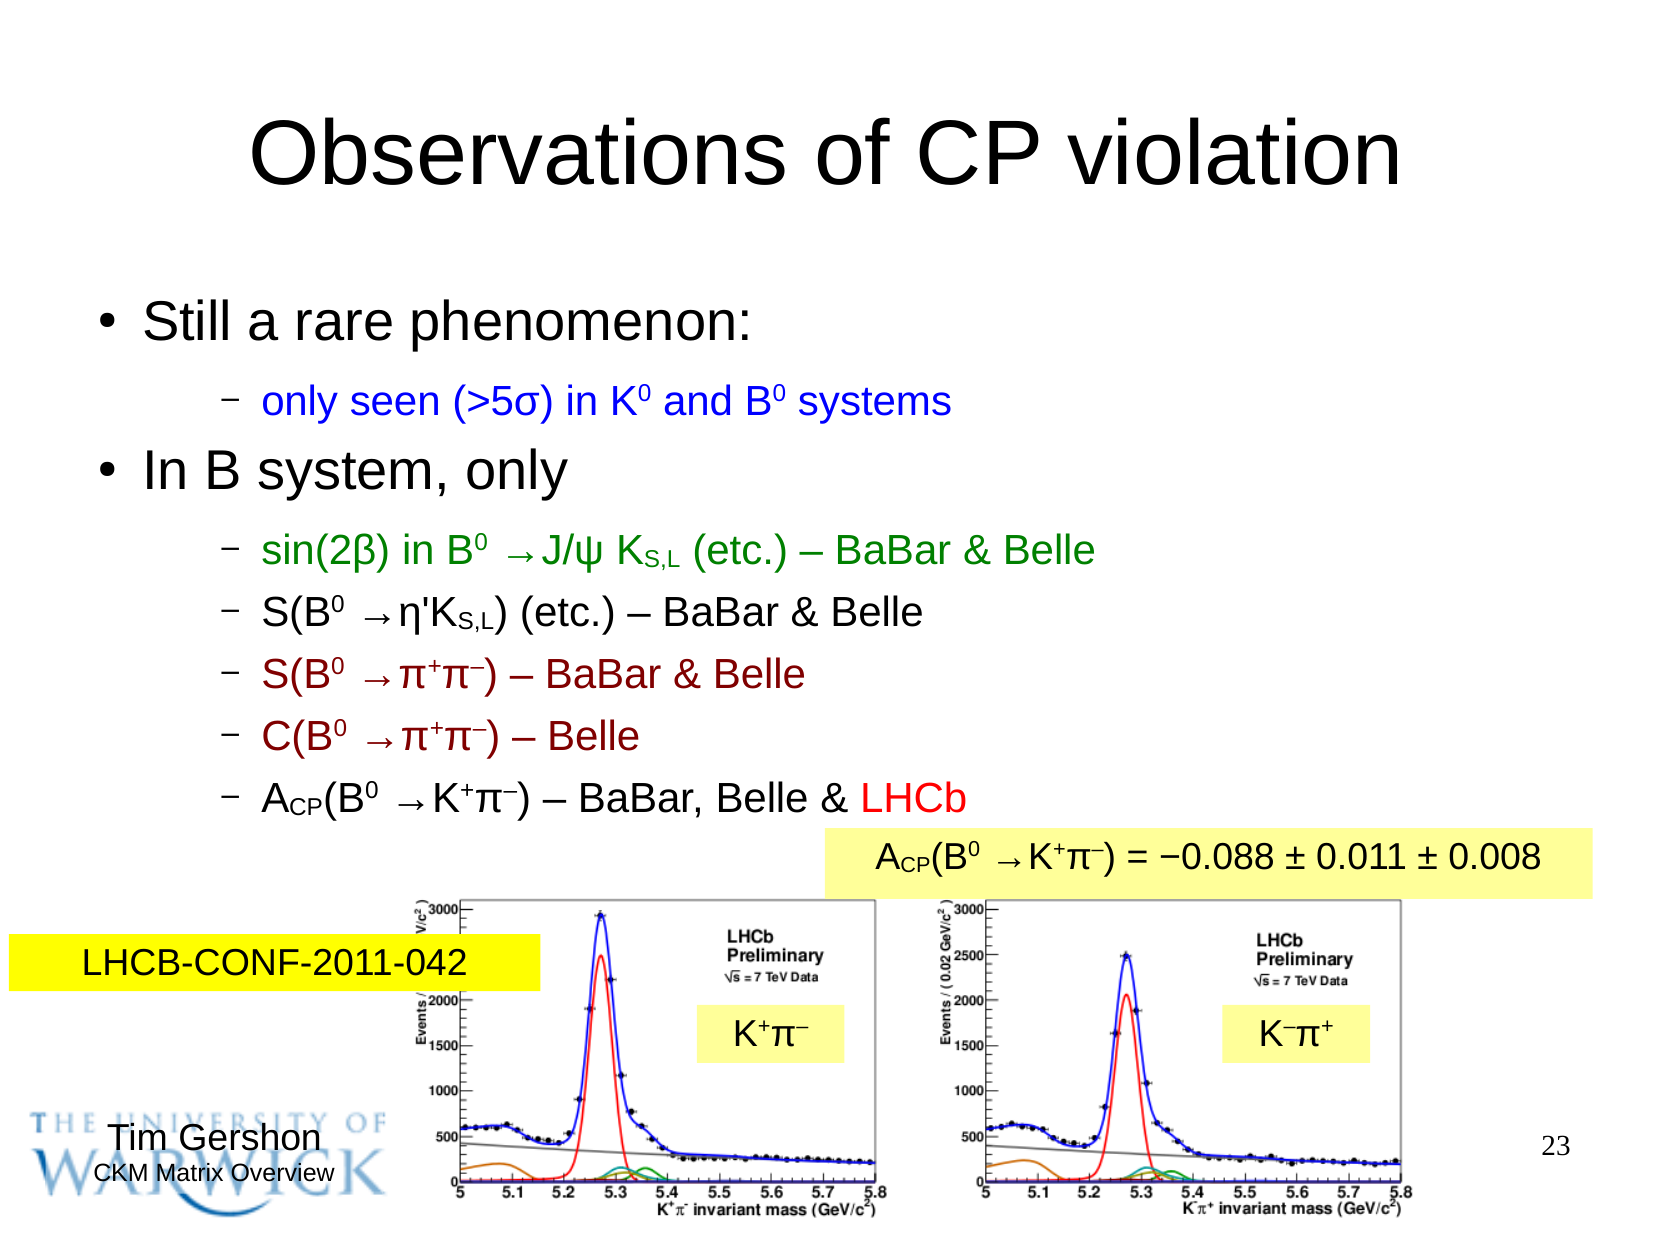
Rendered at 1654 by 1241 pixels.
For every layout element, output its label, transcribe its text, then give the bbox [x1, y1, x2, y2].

text_box K–π+ [1222, 1004, 1371, 1063]
text_box ACP(B0 →K+π–) = −0.088 ± 0.011 ± 0.008 [824, 828, 1593, 899]
text_box Tim Gershon CKM Matrix Overview [45, 1108, 384, 1194]
picture [19, 879, 1426, 1232]
list Still a rare phenomenon: only seen (>5σ) in K0 and B0 systems In B system, only sin(2β) in B0 →J/ψ KS,L (etc.) – BaBar & Belle S(B0 →η'KS,L) (etc.) – BaBar & Belle S(B0 →π+π–) – BaBar & Belle C(B0 →π+π–) – Belle ACP(B0 →K+π–) – BaBar, Belle & LHCb [82, 290, 1571, 827]
title Observations of CP violation [82, 56, 1571, 250]
text_box K+π– [696, 1004, 845, 1063]
text_box LHCB-CONF-2011-042 [8, 934, 541, 992]
